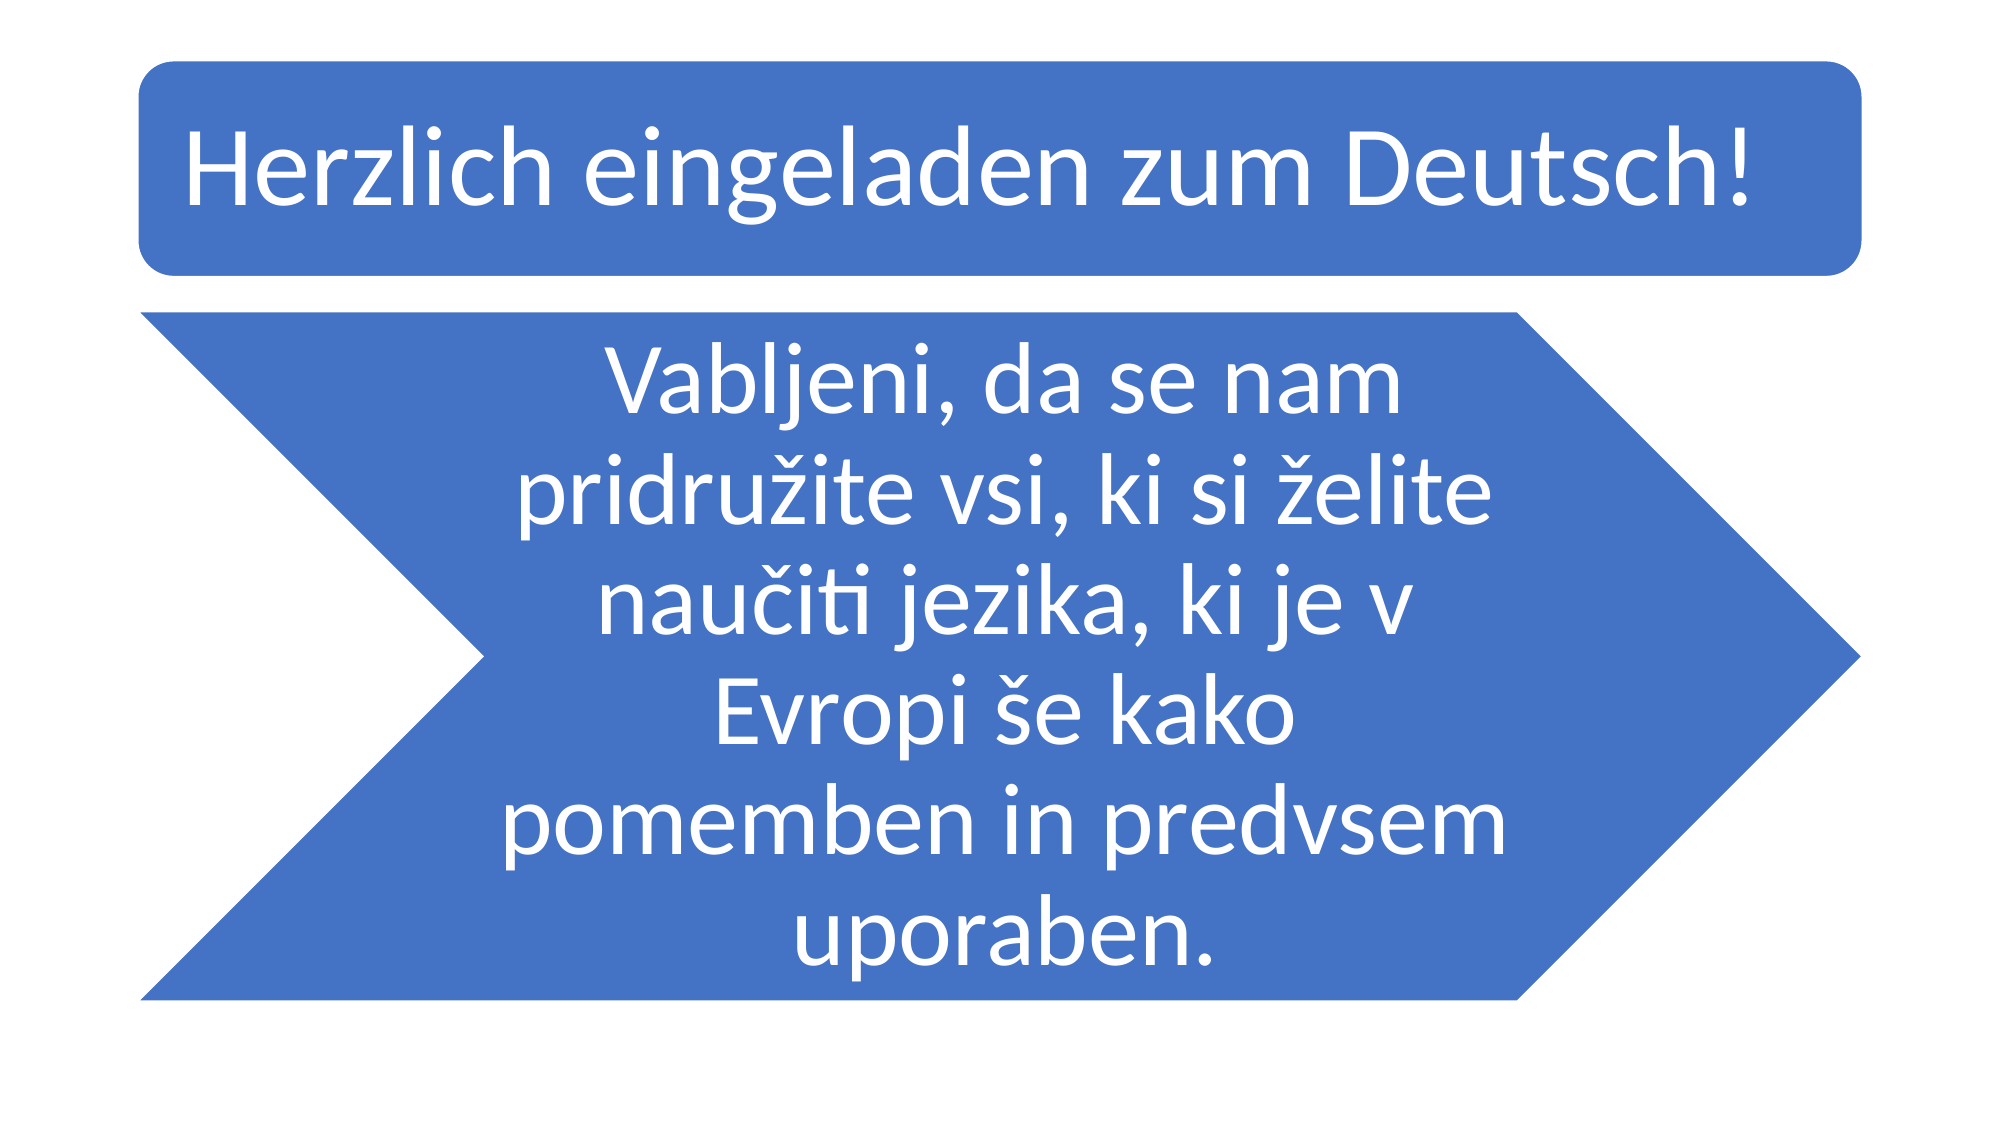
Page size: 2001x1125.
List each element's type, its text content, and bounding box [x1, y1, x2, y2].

text_box Herzlich eingeladen zum Deutsch! [137, 60, 1863, 277]
text_box Vabljeni, da se nam pridružite vsi, ki si želite naučiti jezika, ki je v Evropi še kako pomemben in predvsem uporaben. [137, 311, 1863, 1002]
